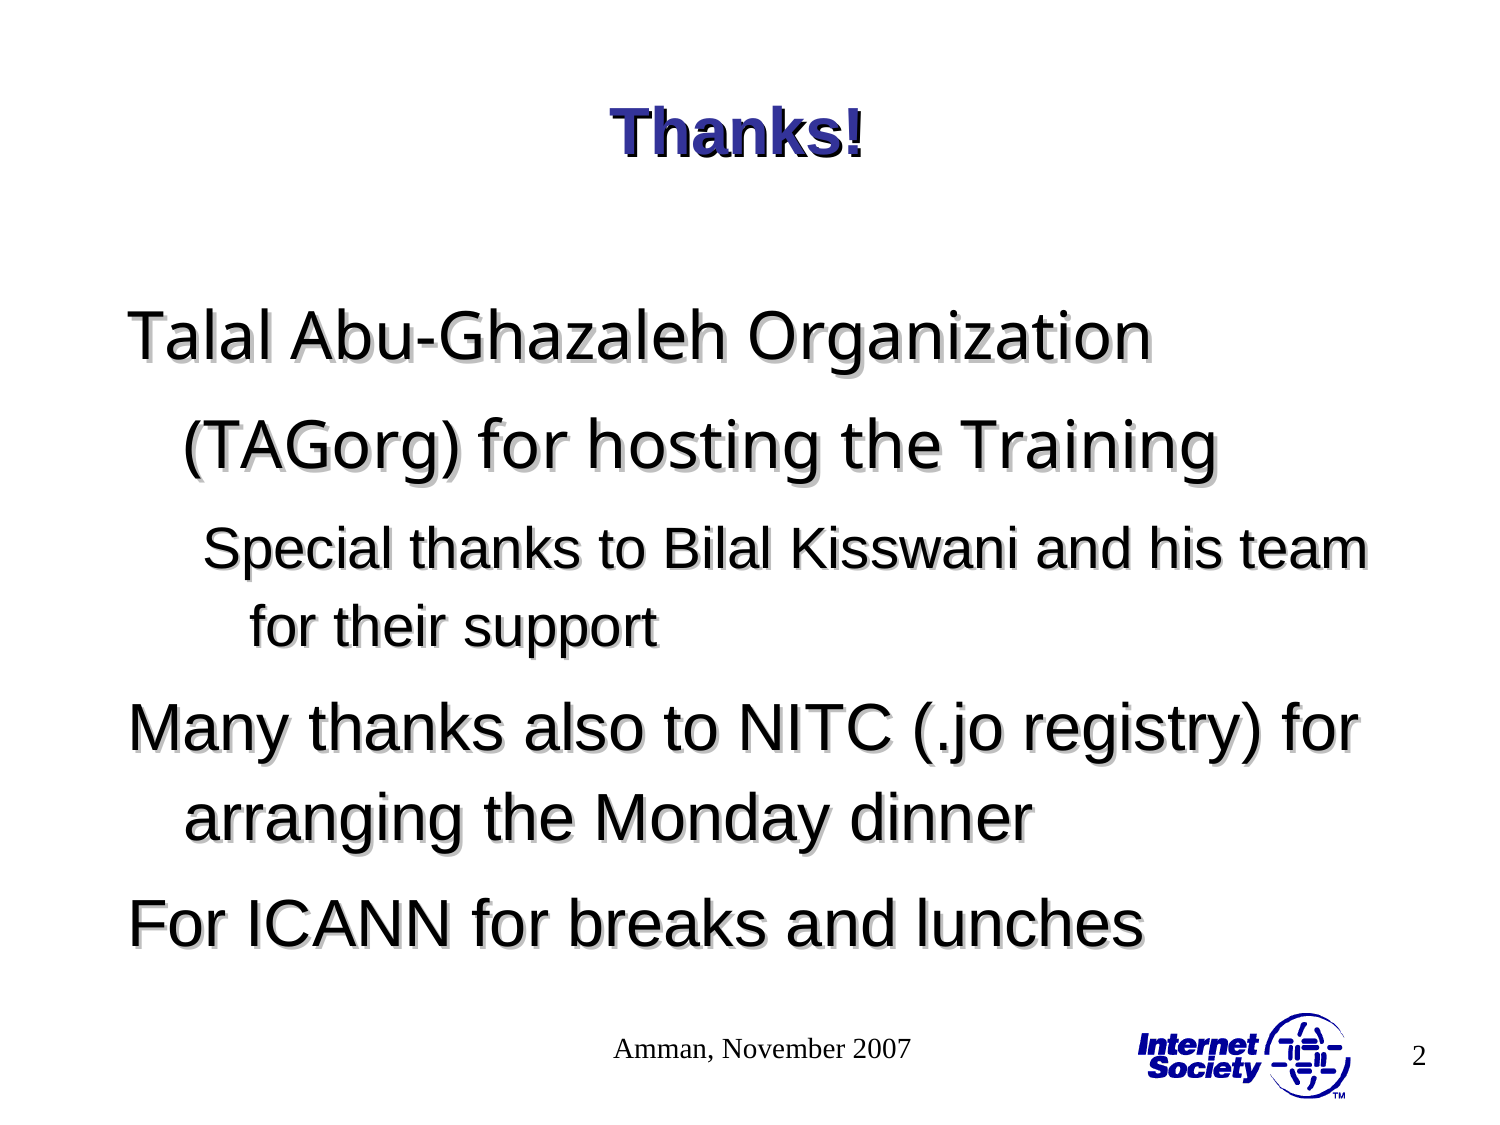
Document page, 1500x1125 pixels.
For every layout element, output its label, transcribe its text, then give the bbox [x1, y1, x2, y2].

picture [1137, 1012, 1351, 1099]
title Thanks! [99, 37, 1375, 225]
list Talal Abu-Ghazaleh Organization (TAGorg) for hosting the Training Special thanks to Bilal Kisswani and his team for their support Many thanks also to NITC (.jo registry) for arranging the Monday dinner For ICANN for breaks and lunches [112, 262, 1388, 1001]
